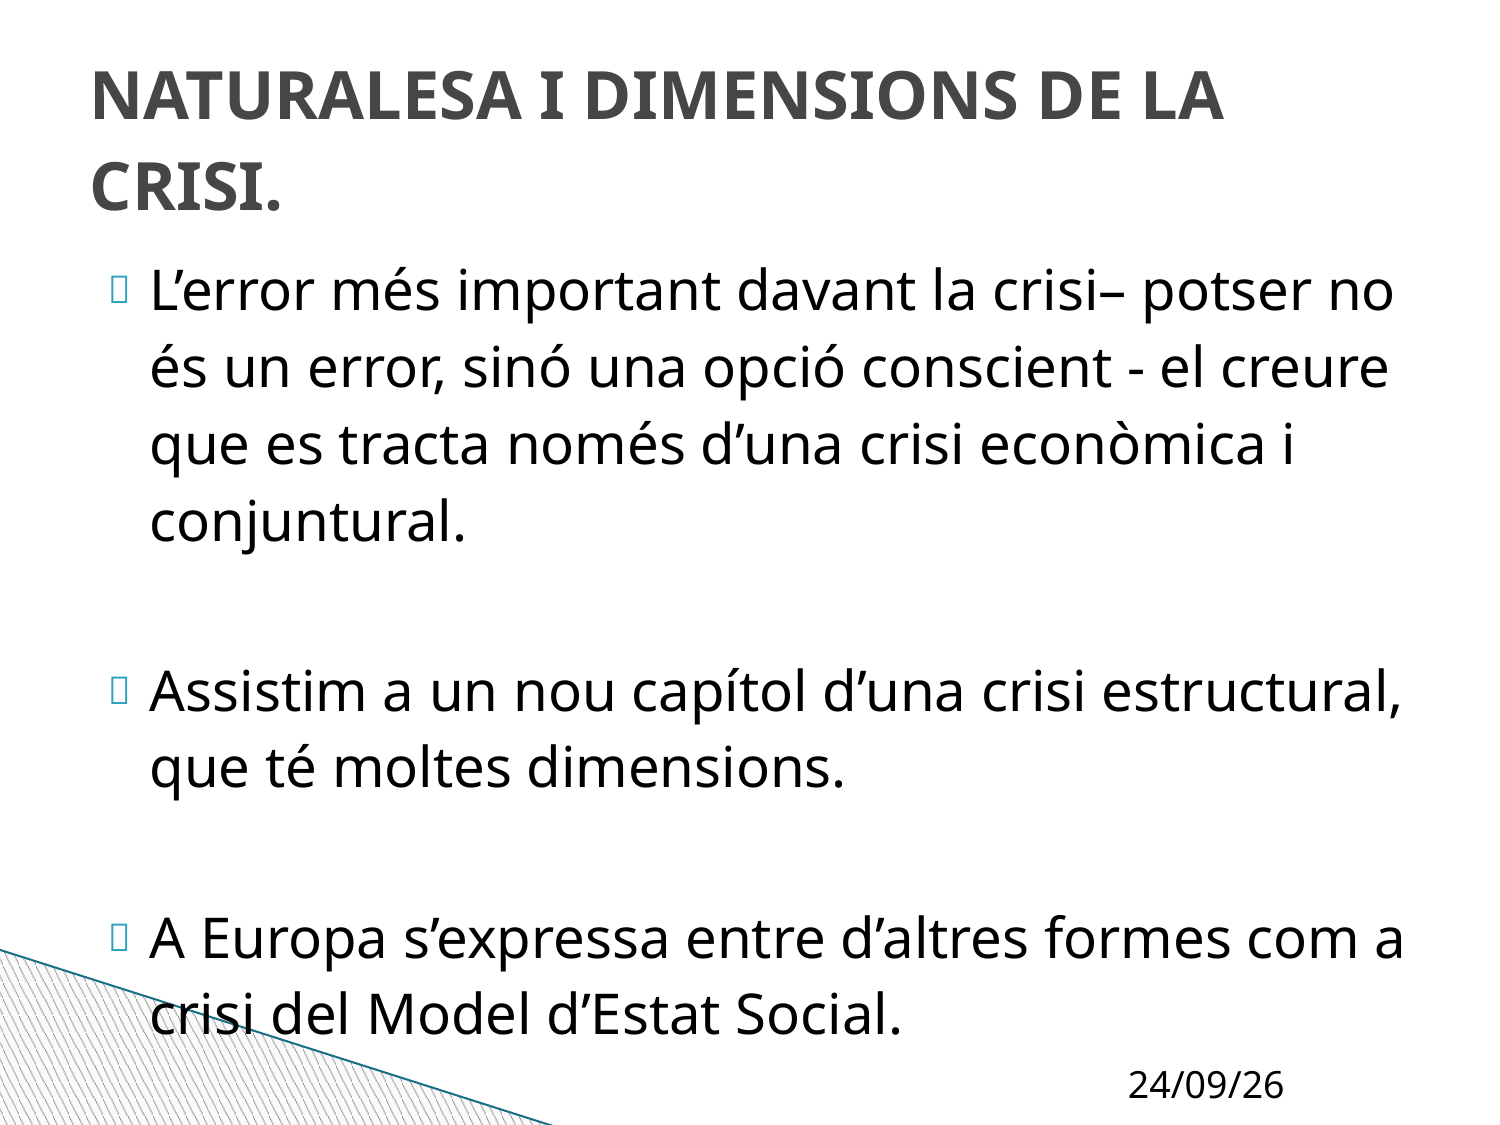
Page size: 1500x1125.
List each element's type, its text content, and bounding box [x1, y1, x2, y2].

list L’error més important davant la crisi– potser no és un error, sinó una opció conscient - el creure que es tracta només d’una crisi econòmica i conjuntural. Assistim a un nou capítol d’una crisi estructural, que té moltes dimensions. A Europa s’expressa entre d’altres formes com a crisi del Model d’Estat Social. [75, 243, 1425, 986]
title NATURALESA I DIMENSIONS DE LA CRISI. [75, 45, 1425, 233]
picture [0, 952, 543, 1125]
